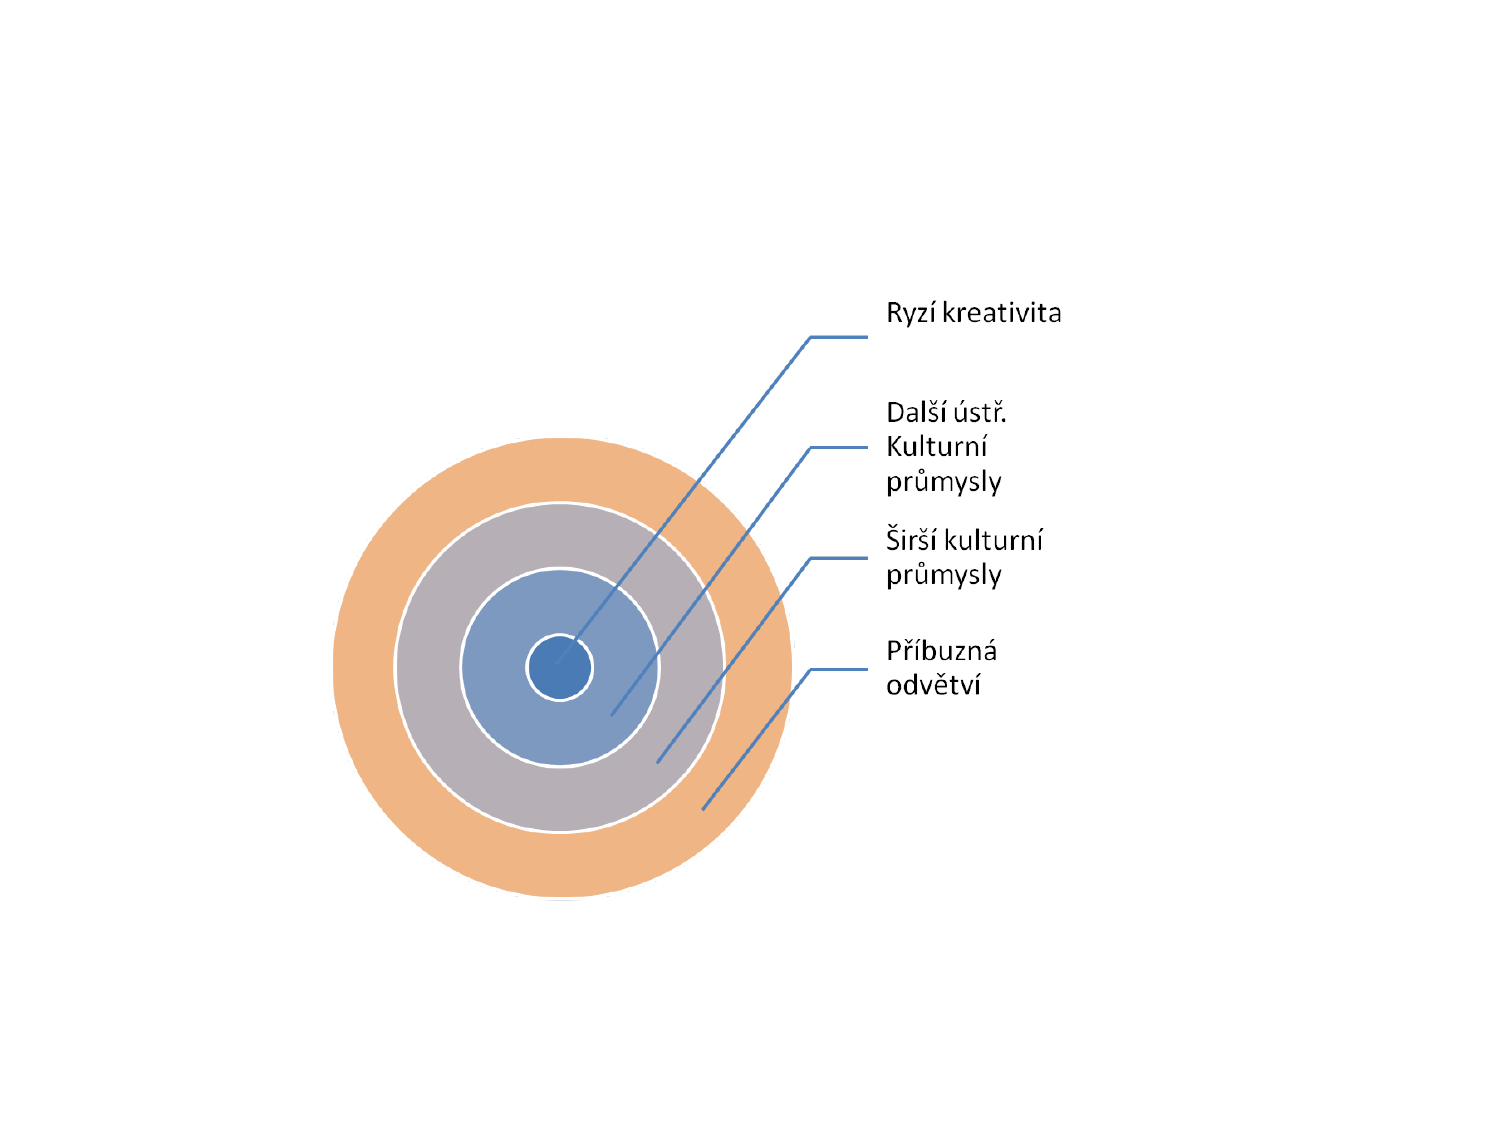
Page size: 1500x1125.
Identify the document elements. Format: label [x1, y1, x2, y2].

chart [75, 262, 1425, 1005]
